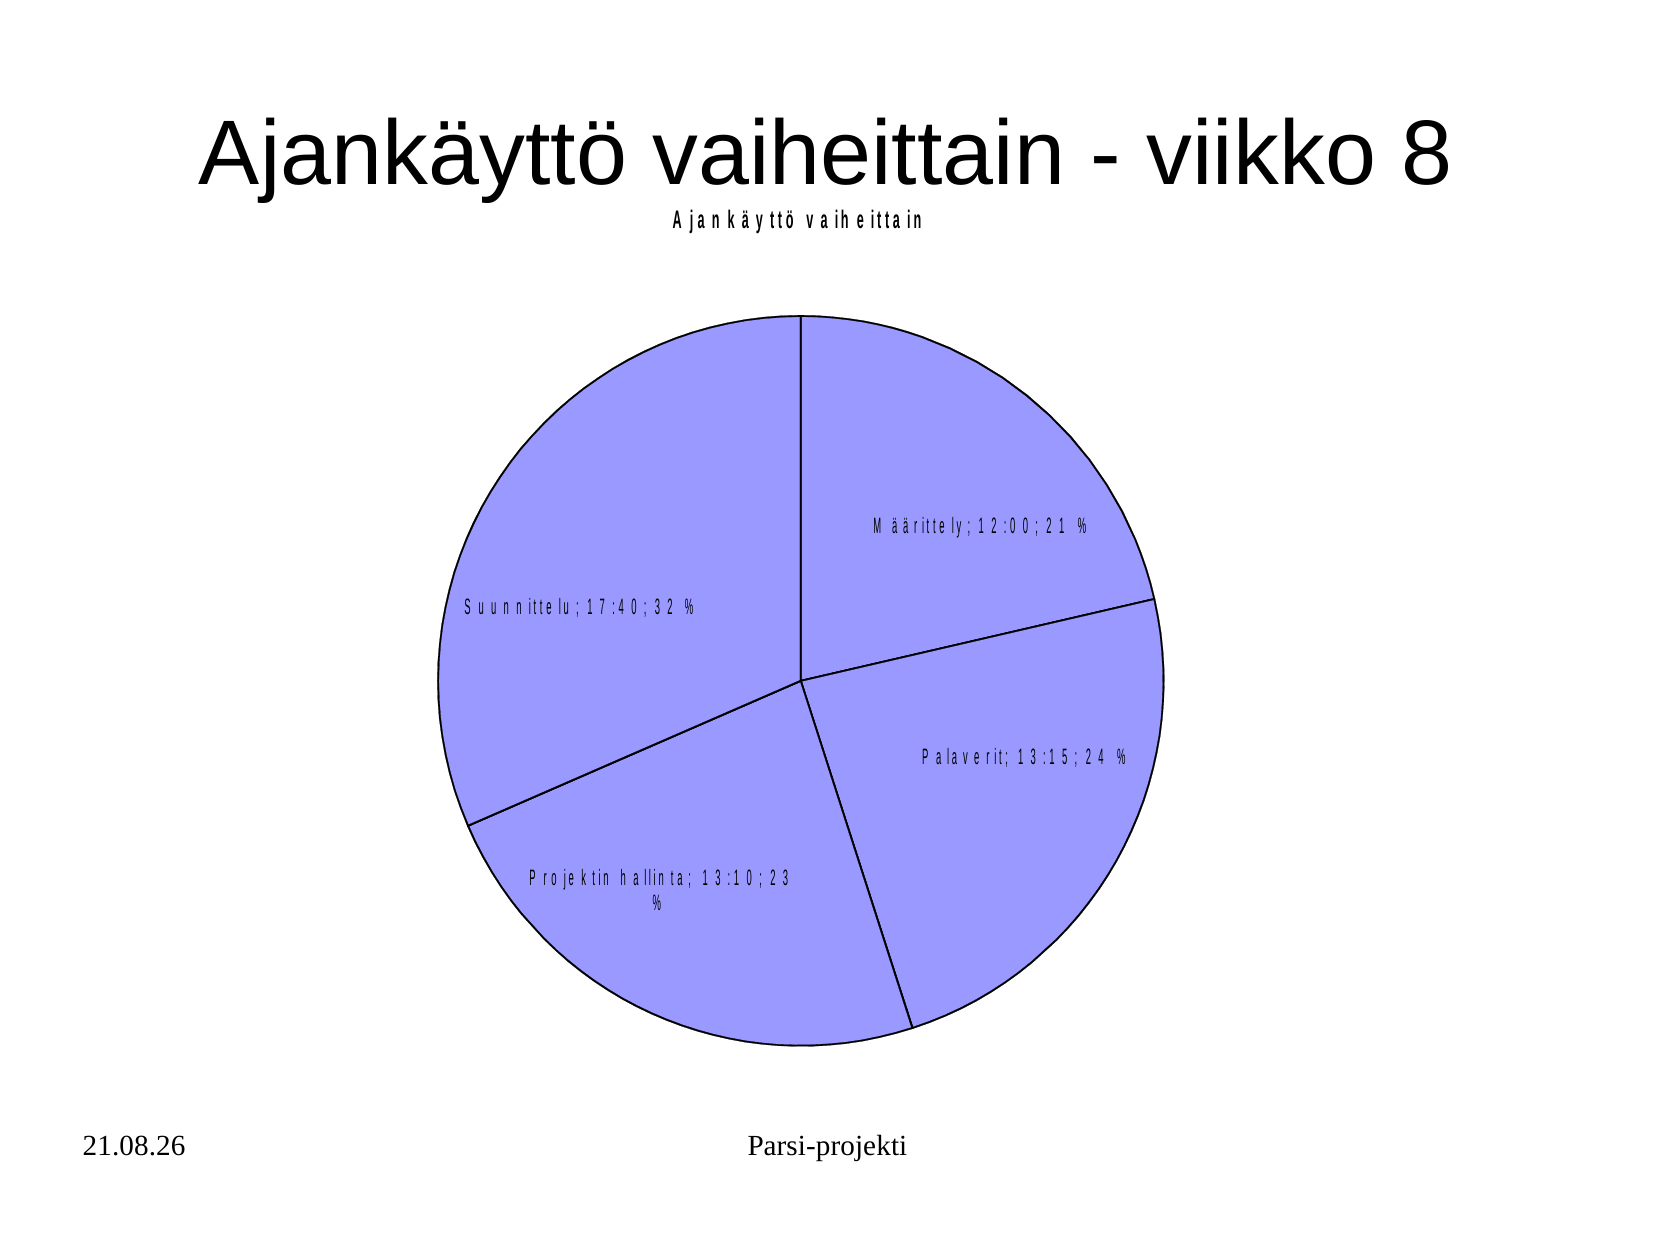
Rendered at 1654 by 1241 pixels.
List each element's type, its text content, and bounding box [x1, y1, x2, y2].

chart [37, 187, 1565, 1125]
title Ajankäyttö vaiheittain - viikko 8 [82, 49, 1571, 257]
